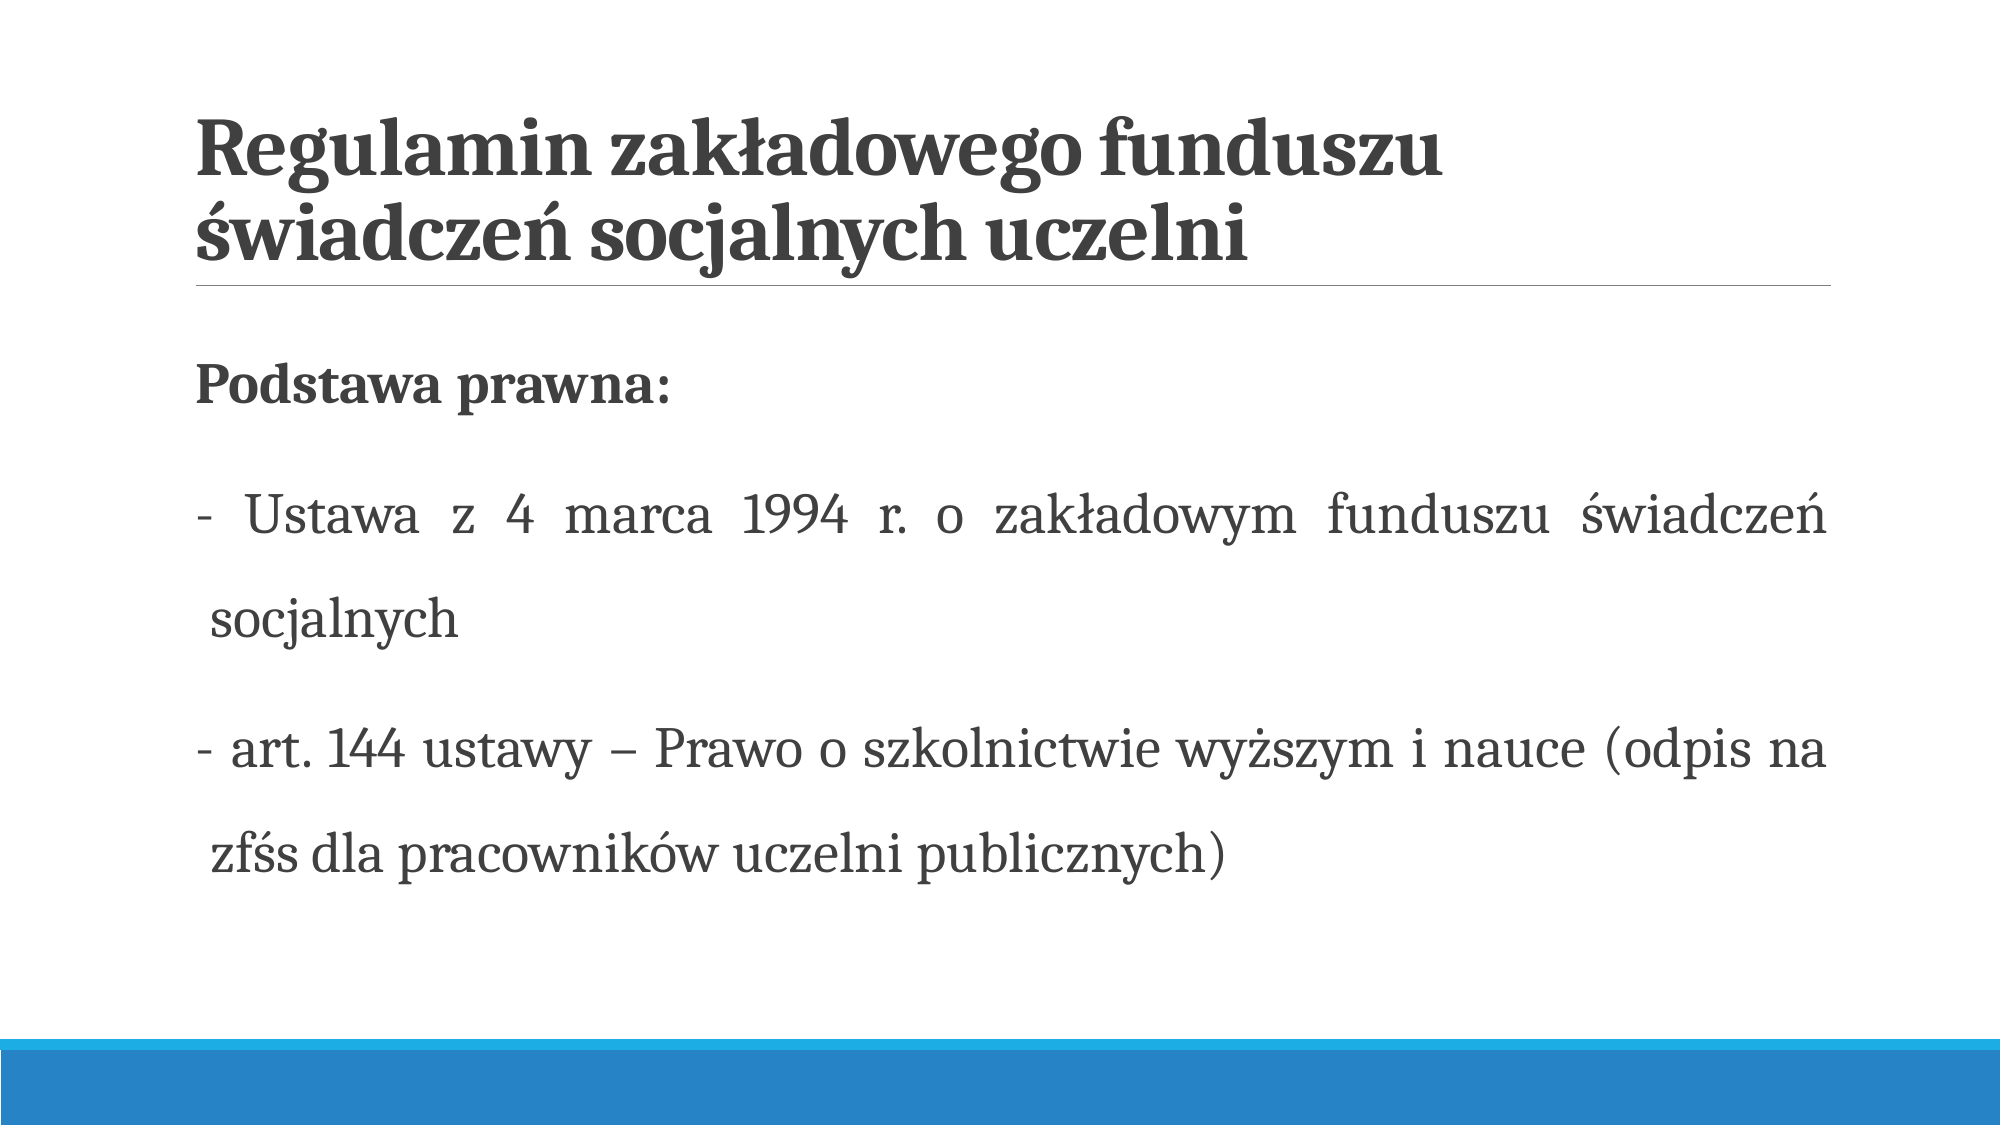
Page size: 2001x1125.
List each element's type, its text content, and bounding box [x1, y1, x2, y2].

title Regulamin zakładowego funduszu świadczeń socjalnych uczelni [180, 47, 1831, 286]
list Podstawa prawna: - Ustawa z 4 marca 1994 r. o zakładowym funduszu świadczeń socjalnych - art. 144 ustawy – Prawo o szkolnictwie wyższym i nauce (odpis na zfśs dla pracowników uczelni publicznych) [180, 302, 1831, 963]
